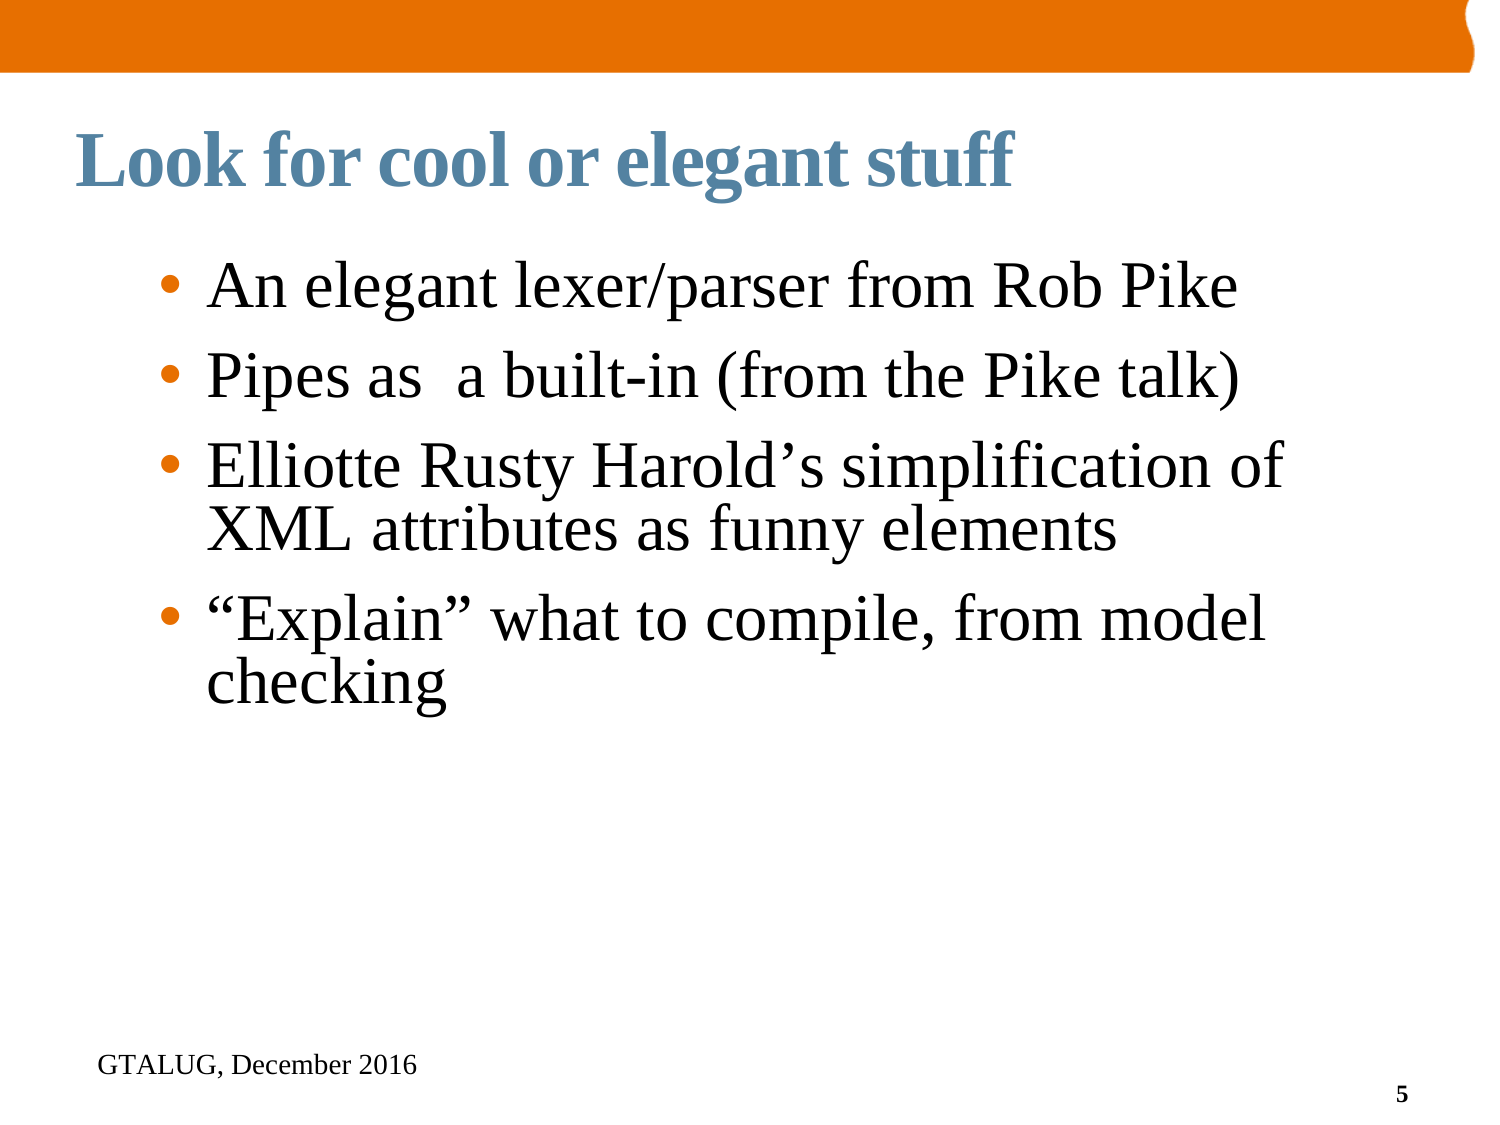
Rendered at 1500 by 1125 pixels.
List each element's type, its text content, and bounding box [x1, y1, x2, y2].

list An elegant lexer/parser from Rob Pike Pipes as a built-in (from the Pike talk) Elliotte Rusty Harold’s simplification of XML attributes as funny elements “Explain” what to compile, from model checking [64, 257, 1402, 1017]
picture [0, 0, 1500, 75]
title Look for cool or elegant stuff [75, 122, 1438, 228]
